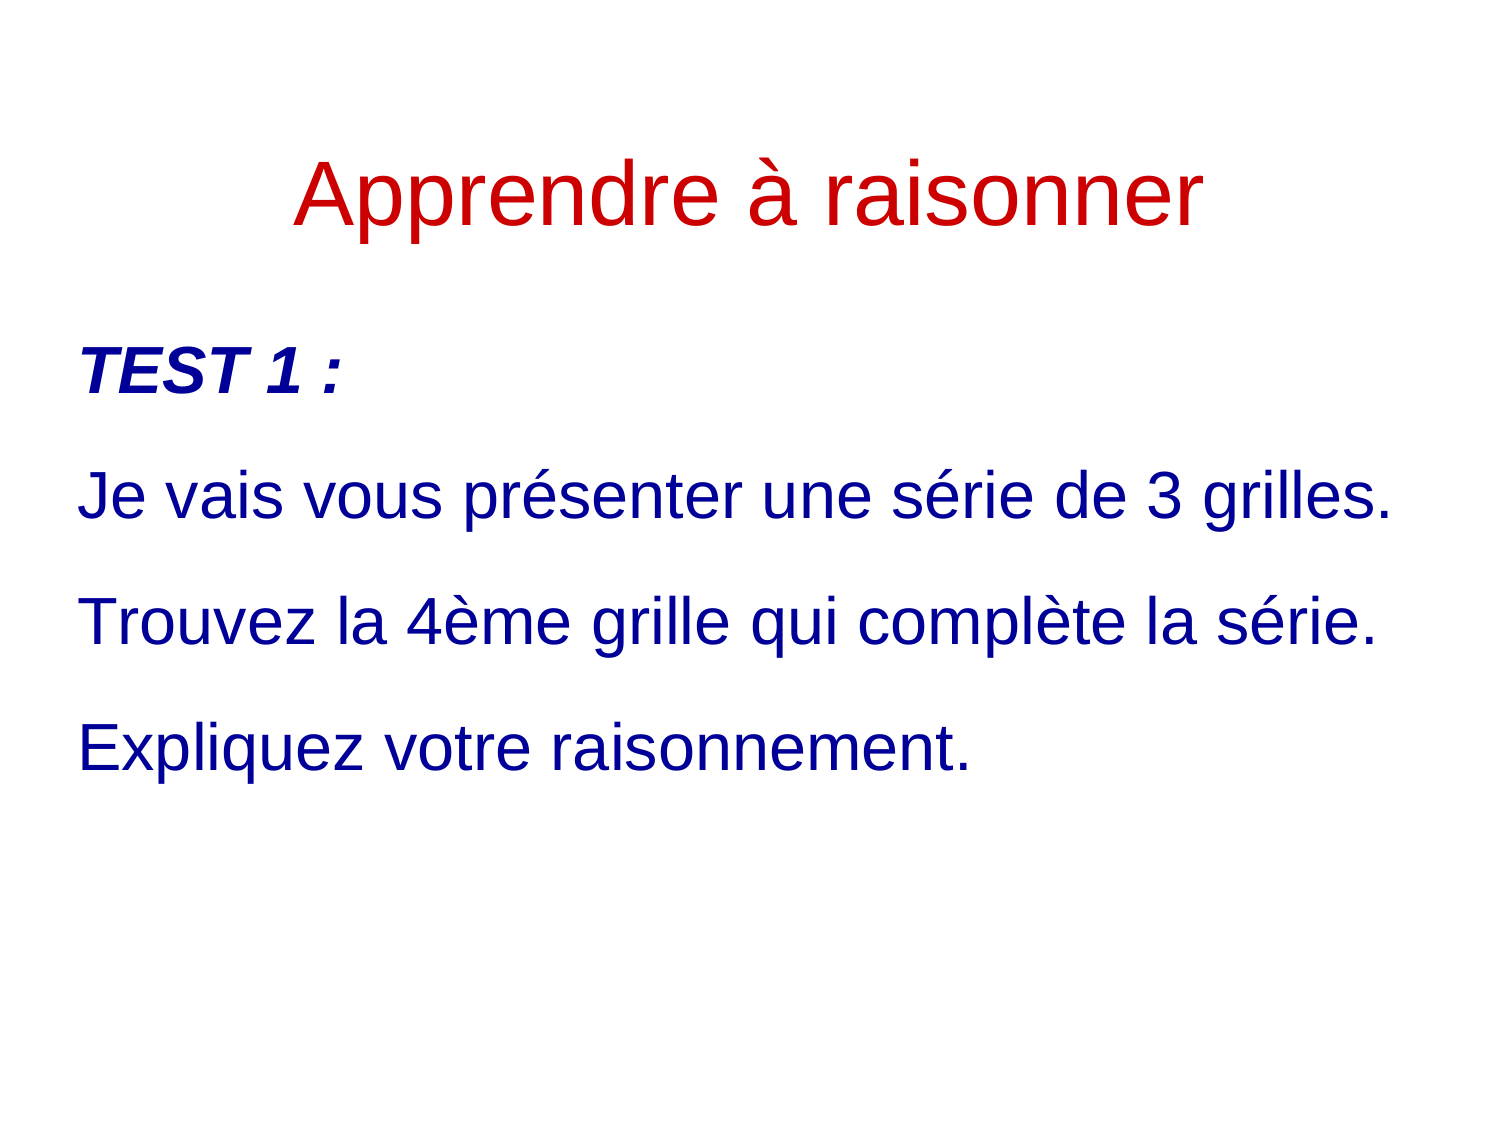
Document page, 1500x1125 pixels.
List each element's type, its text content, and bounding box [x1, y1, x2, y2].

list TEST 1 : Je vais vous présenter une série de 3 grilles. Trouvez la 4ème grille qui complète la série. Expliquez votre raisonnement. [62, 324, 1475, 1001]
title Apprendre à raisonner [112, 99, 1388, 288]
